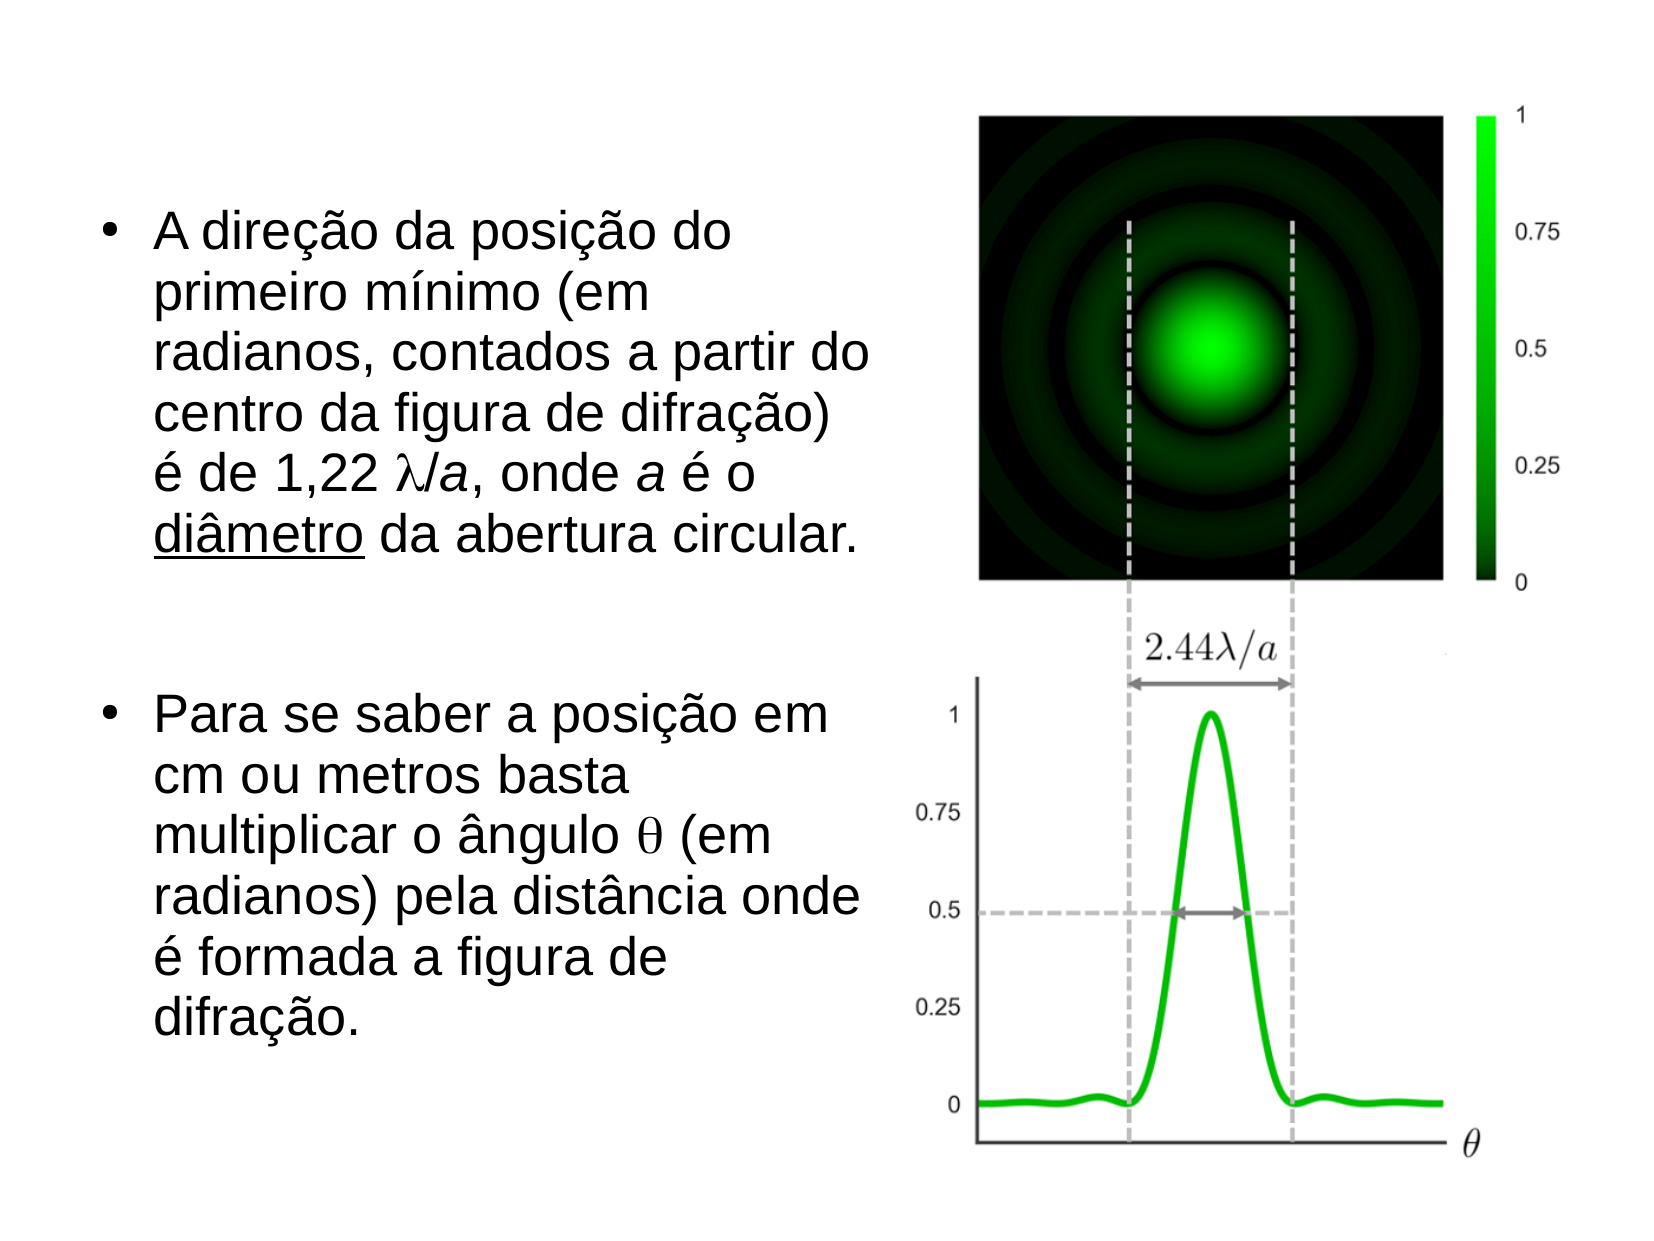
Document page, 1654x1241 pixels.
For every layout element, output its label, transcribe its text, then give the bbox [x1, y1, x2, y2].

picture [874, 86, 1583, 1207]
list A direção da posição do primeiro mínimo (em radianos, contados a partir do centro da figura de difração) é de 1,22 l/a, onde a é o diâmetro da abertura circular. Para se saber a posição em cm ou metros basta multiplicar o ângulo q (em radianos) pela distância onde é formada a figura de difração. [82, 200, 874, 1170]
